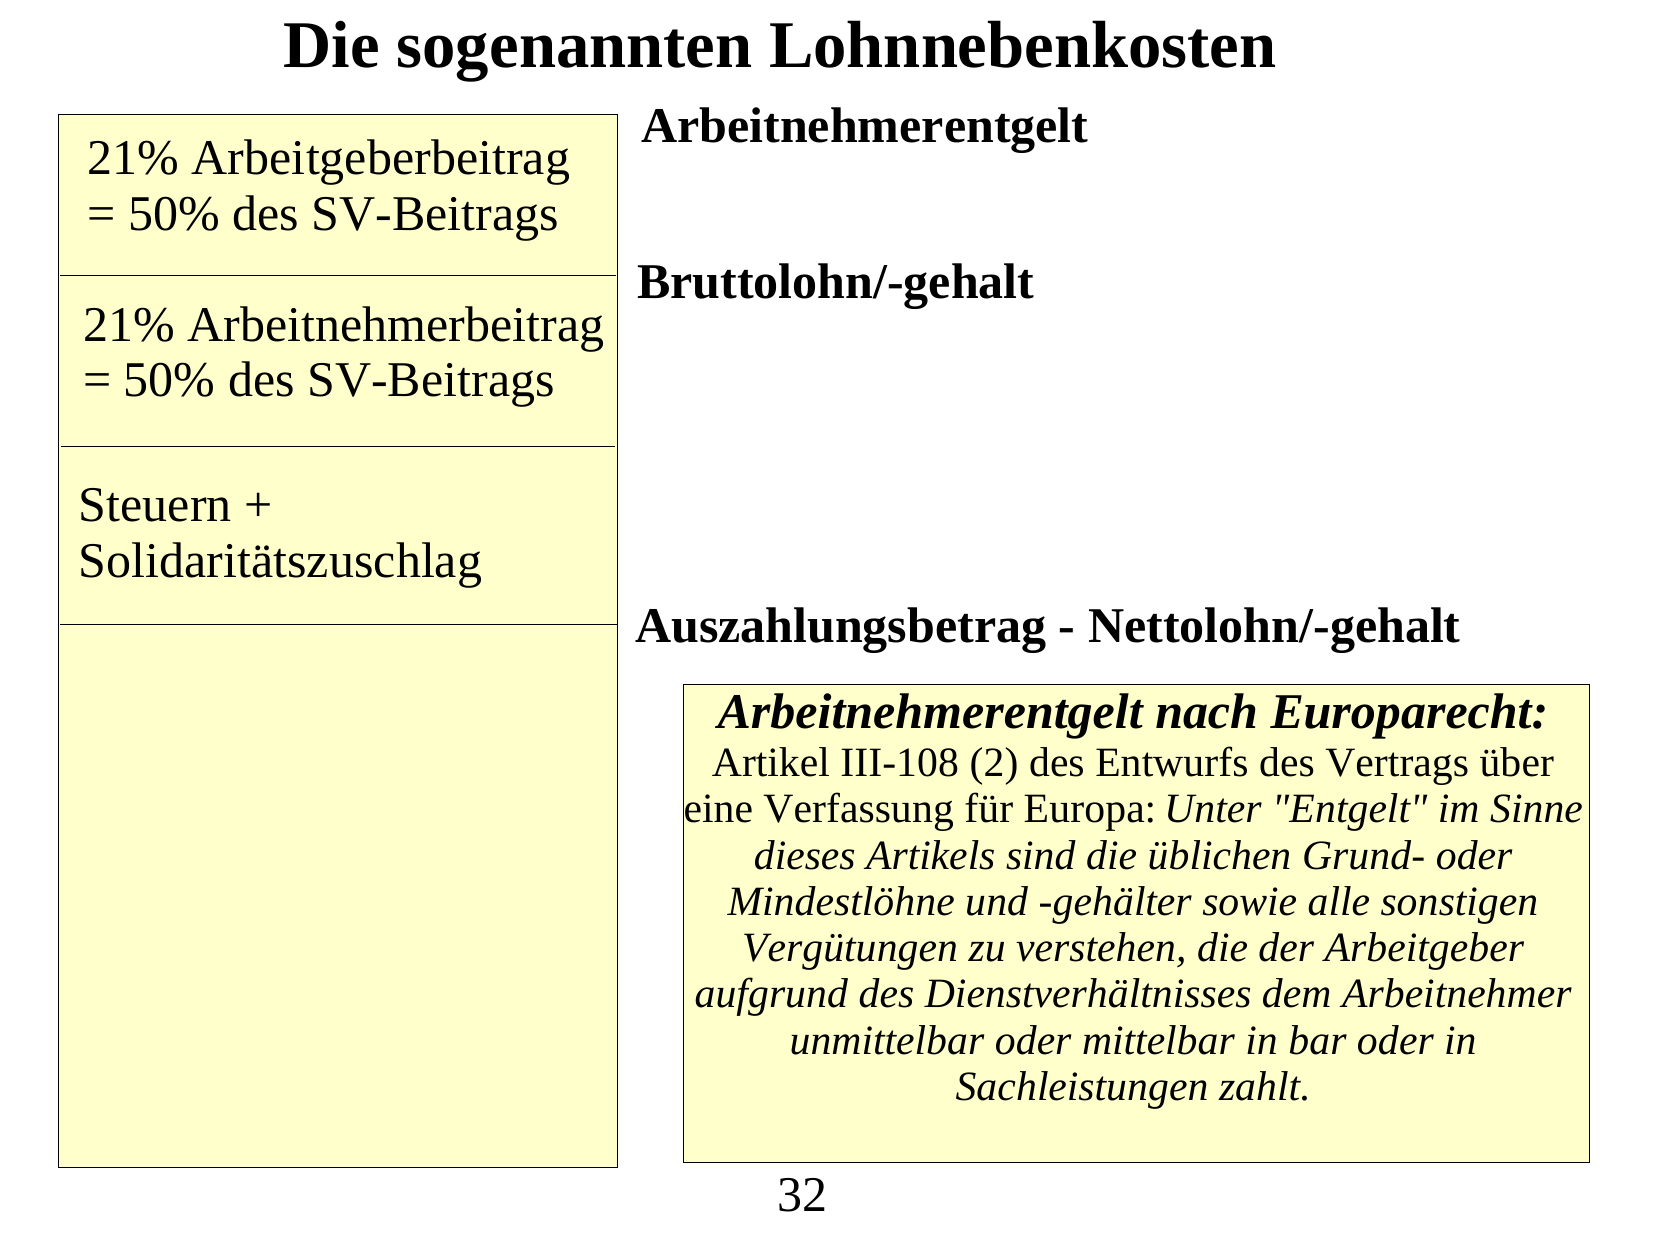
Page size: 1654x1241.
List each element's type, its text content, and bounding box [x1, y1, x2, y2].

text_box Steuern + Solidaritätszuschlag [66, 477, 603, 612]
text_box Arbeitnehmerentgelt [641, 102, 1118, 177]
text_box Bruttolohn/-gehalt [637, 254, 1067, 338]
text_box 21% Arbeitnehmerbeitrag = 50% des SV-Beitrags [58, 296, 610, 428]
text_box <Nummer> [777, 1166, 1013, 1228]
text_box Arbeitnehmerentgelt nach Europarecht: Artikel III-108 (2) des Entwurfs des Vertrags über eine Verfassung für Europa: Unter "Entgelt" im Sinne dieses Artikels sind die üblichen Grund- oder Mindestlöhne und -gehälter sowie alle sonstigen Vergütungen zu verstehen, die der Arbeitgeber aufgrund des Dienstverhältnisses dem Arbeitnehmer unmittelbar oder mittelbar in bar oder in Sachleistungen zahlt. [683, 684, 1590, 1163]
text_box Auszahlungsbetrag - Nettolohn/-gehalt [635, 597, 1501, 678]
text_box [58, 114, 618, 1168]
text_box 21% Arbeitgeberbeitrag = 50% des SV-Beitrags [62, 130, 607, 253]
text_box Die sogenannten Lohnnebenkosten [283, 7, 1314, 102]
